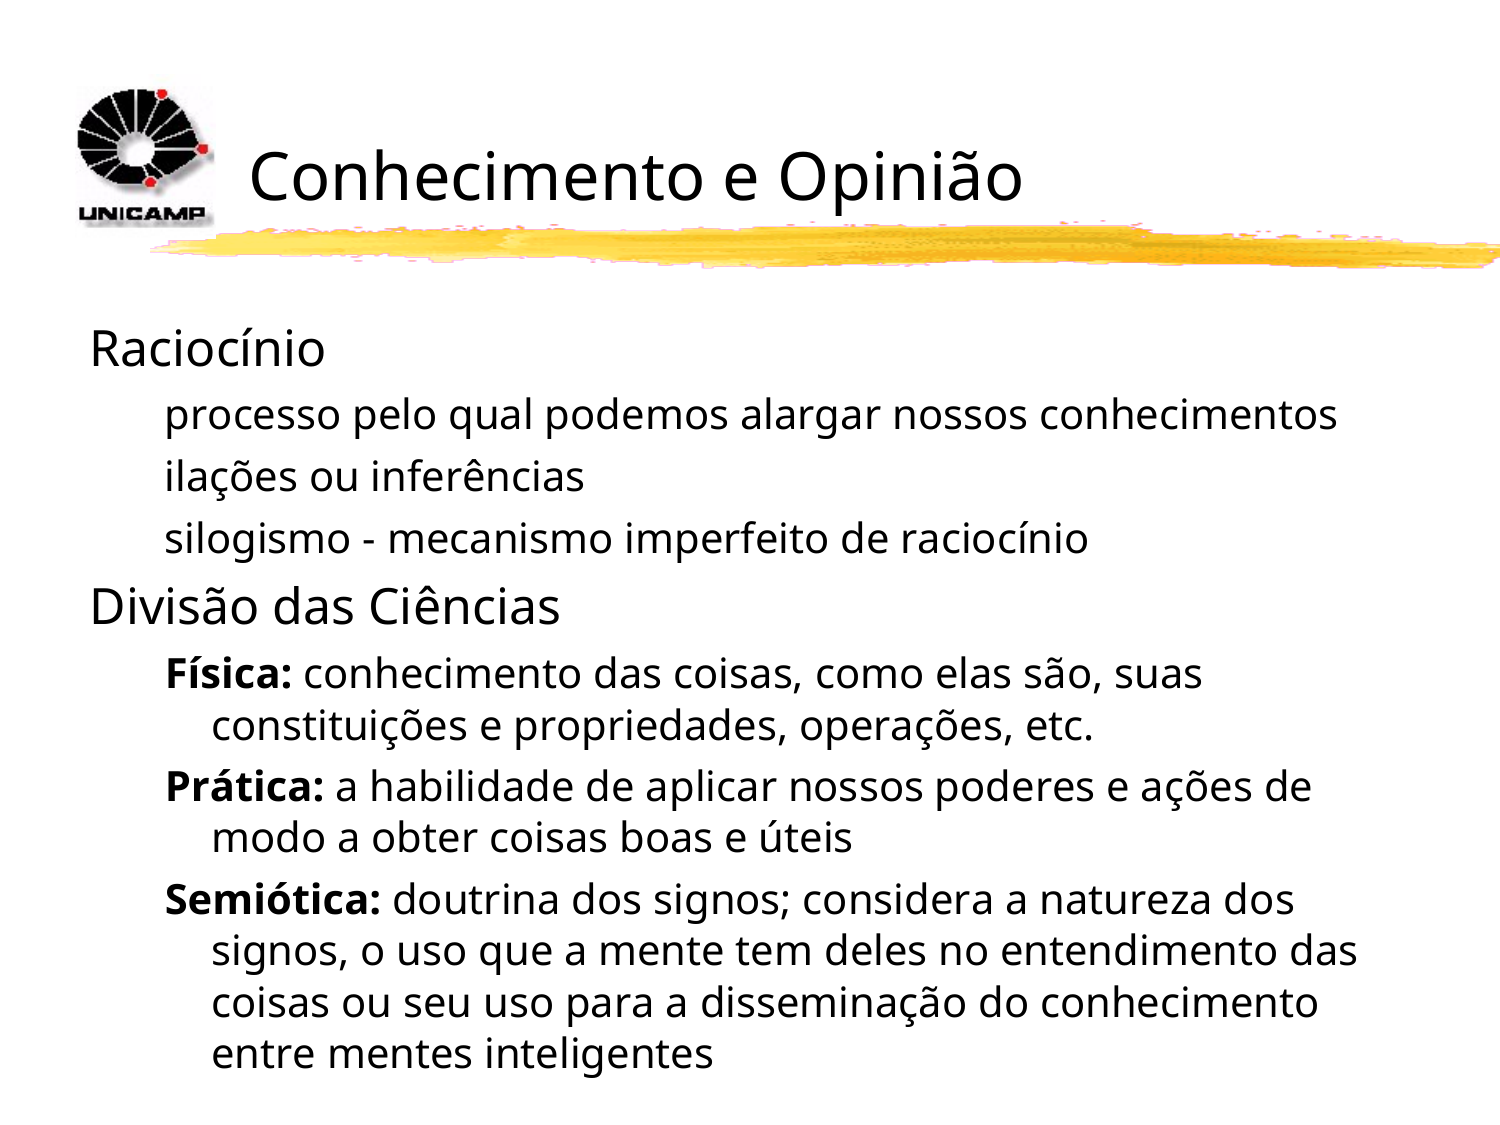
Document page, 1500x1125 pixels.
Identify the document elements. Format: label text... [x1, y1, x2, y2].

picture [75, 74, 1500, 279]
list Raciocínio processo pelo qual podemos alargar nossos conhecimentos ilações ou inferências silogismo - mecanismo imperfeito de raciocínio Divisão das Ciências Física: conhecimento das coisas, como elas são, suas constituições e propriedades, operações, etc. Prática: a habilidade de aplicar nossos poderes e ações de modo a obter coisas boas e úteis Semiótica: doutrina dos signos; considera a natureza dos signos, o uso que a mente tem deles no entendimento das coisas ou seu uso para a disseminação do conhecimento entre mentes inteligentes [74, 309, 1417, 994]
title Conhecimento e Opinião [233, 37, 1434, 225]
